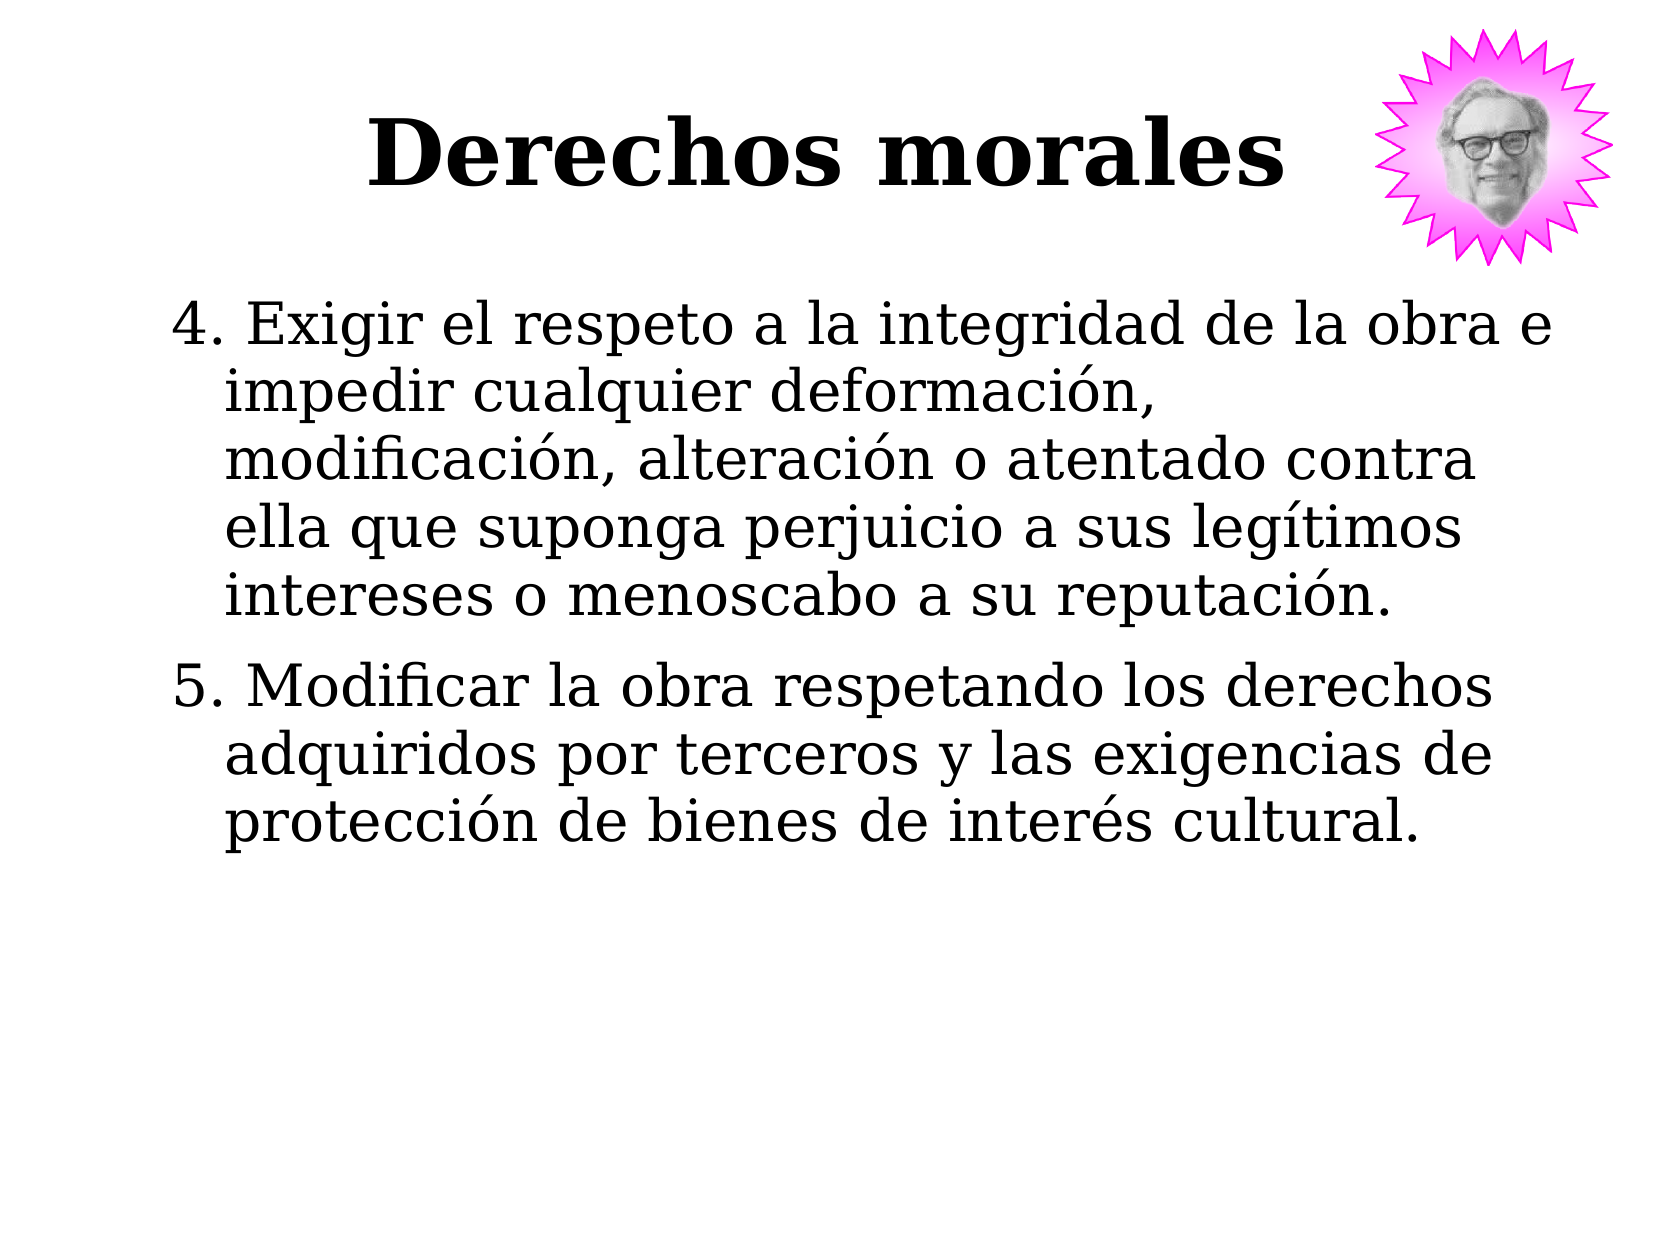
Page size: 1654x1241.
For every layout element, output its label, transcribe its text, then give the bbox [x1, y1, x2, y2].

title Derechos morales [82, 49, 1375, 257]
picture [1375, 29, 1613, 266]
list Exigir el respeto a la integridad de la obra e impedir cualquier deformación, modificación, alteración o atentado contra ella que suponga perjuicio a sus legítimos intereses o menoscabo a su reputación. Modificar la obra respetando los derechos adquiridos por terceros y las exigencias de protección de bienes de interés cultural. [82, 290, 1571, 1109]
